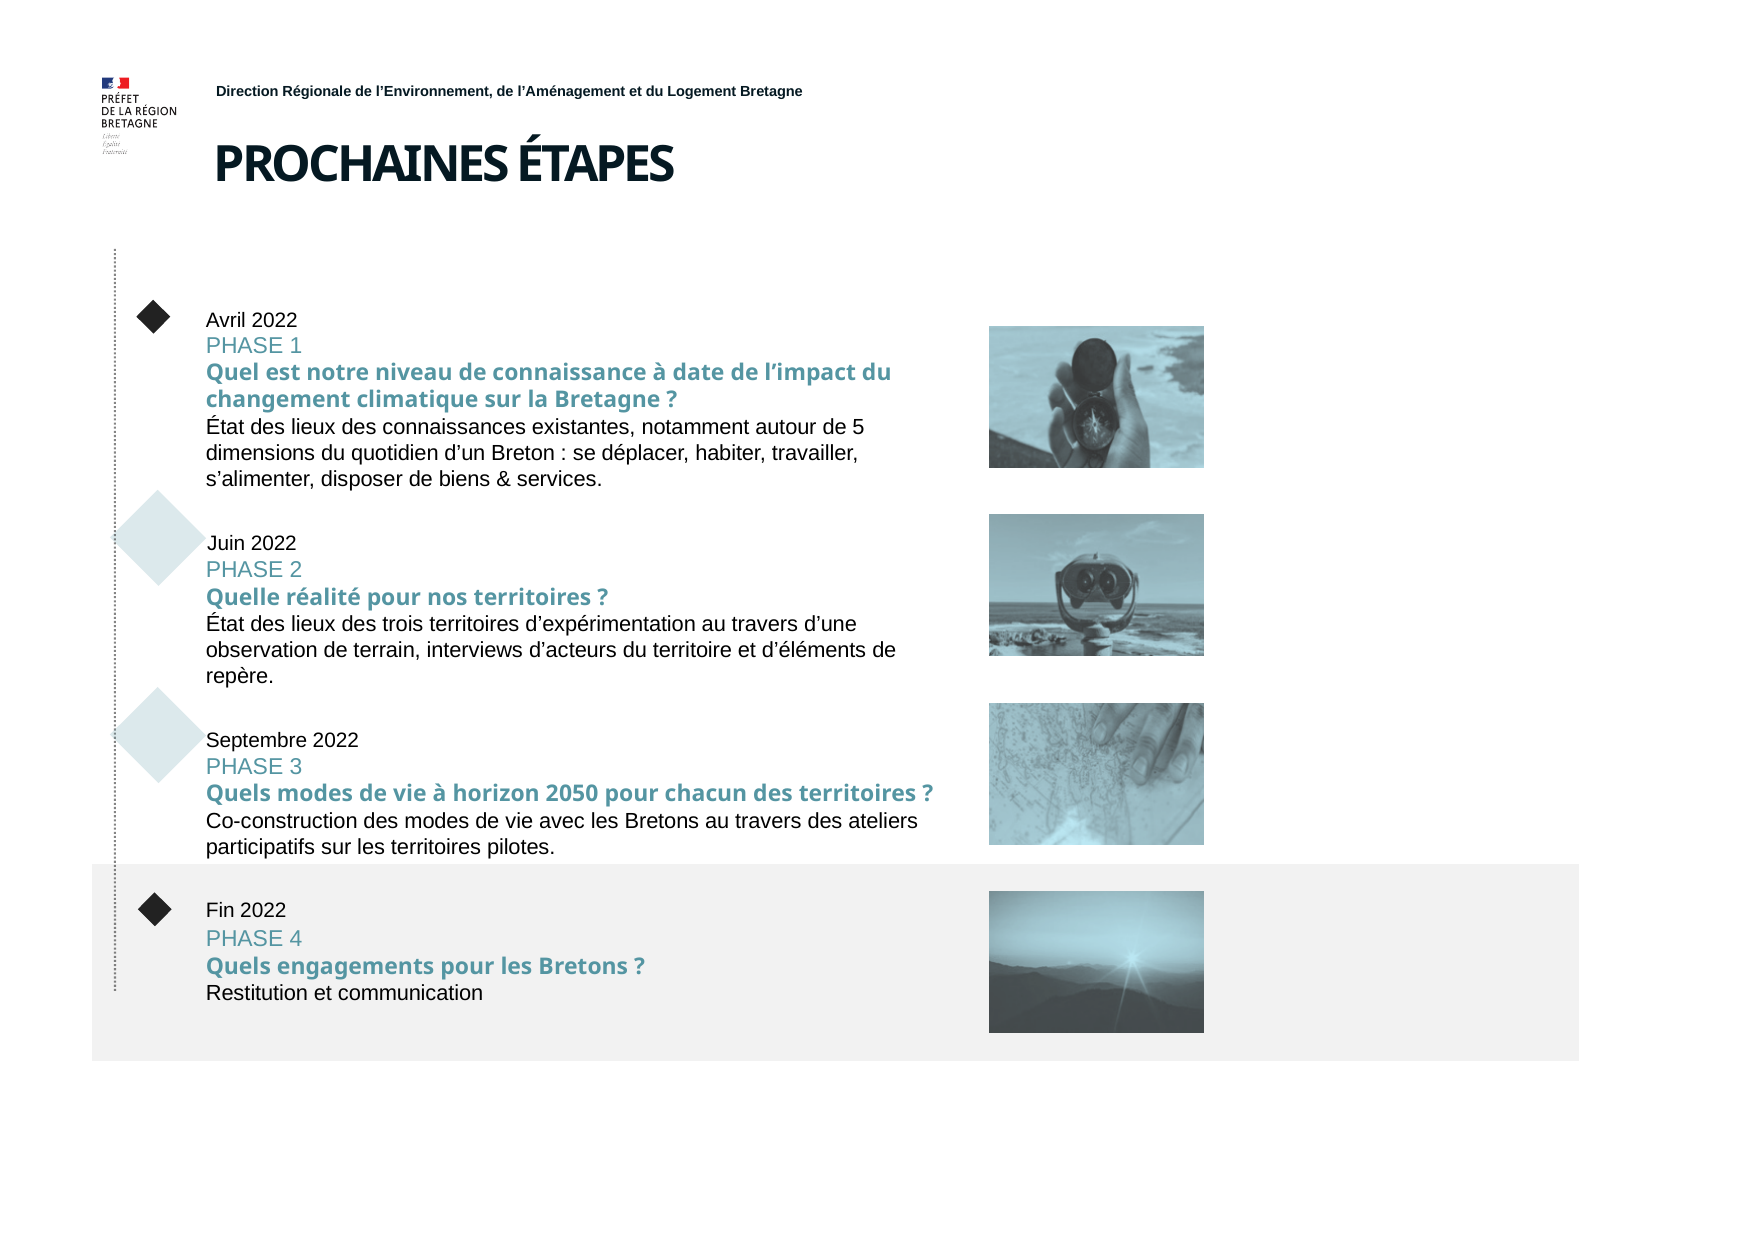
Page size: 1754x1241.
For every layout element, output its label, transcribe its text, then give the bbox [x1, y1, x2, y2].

text_box PHASE 2 Quelle réalité pour nos territoires ? État des lieux des trois territoires d’expérimentation au travers d’une observation de terrain, interviews d’acteurs du territoire et d’éléments de repère. [191, 547, 969, 696]
text_box Fin 2022 [191, 889, 313, 929]
text_box Septembre 2022 [191, 719, 413, 784]
text_box PHASE 4 Quels engagements pour les Bretons ? Restitution et communication [191, 916, 878, 1013]
picture [989, 326, 1204, 468]
text_box [109, 489, 192, 586]
picture [92, 66, 186, 165]
text_box [136, 299, 171, 334]
text_box Juin 2022 [192, 522, 315, 562]
text_box Direction Régionale de l’Environnement, de l’Aménagement et du Logement Bretagne [201, 73, 819, 107]
text_box PHASE 1 Quel est notre niveau de connaissance à date de l’impact du changement climatique sur la Bretagne ? État des lieux des connaissances existantes, notamment autour de 5 dimensions du quotidien d’un Breton : se déplacer, habiter, travailler, s’alimenter, disposer de biens & services. [191, 323, 968, 499]
text_box [92, 864, 1579, 1061]
text_box [109, 686, 191, 784]
picture [989, 891, 1204, 1033]
picture [989, 703, 1204, 845]
text_box Avril 2022 [191, 299, 313, 339]
text_box PHASE 3 Quels modes de vie à horizon 2050 pour chacun des territoires ? Co-construction des modes de vie avec les Bretons au travers des ateliers participatifs sur les territoires pilotes. [191, 744, 968, 867]
text_box PROCHAINES ÉTAPES [199, 131, 1465, 189]
picture [989, 514, 1204, 656]
